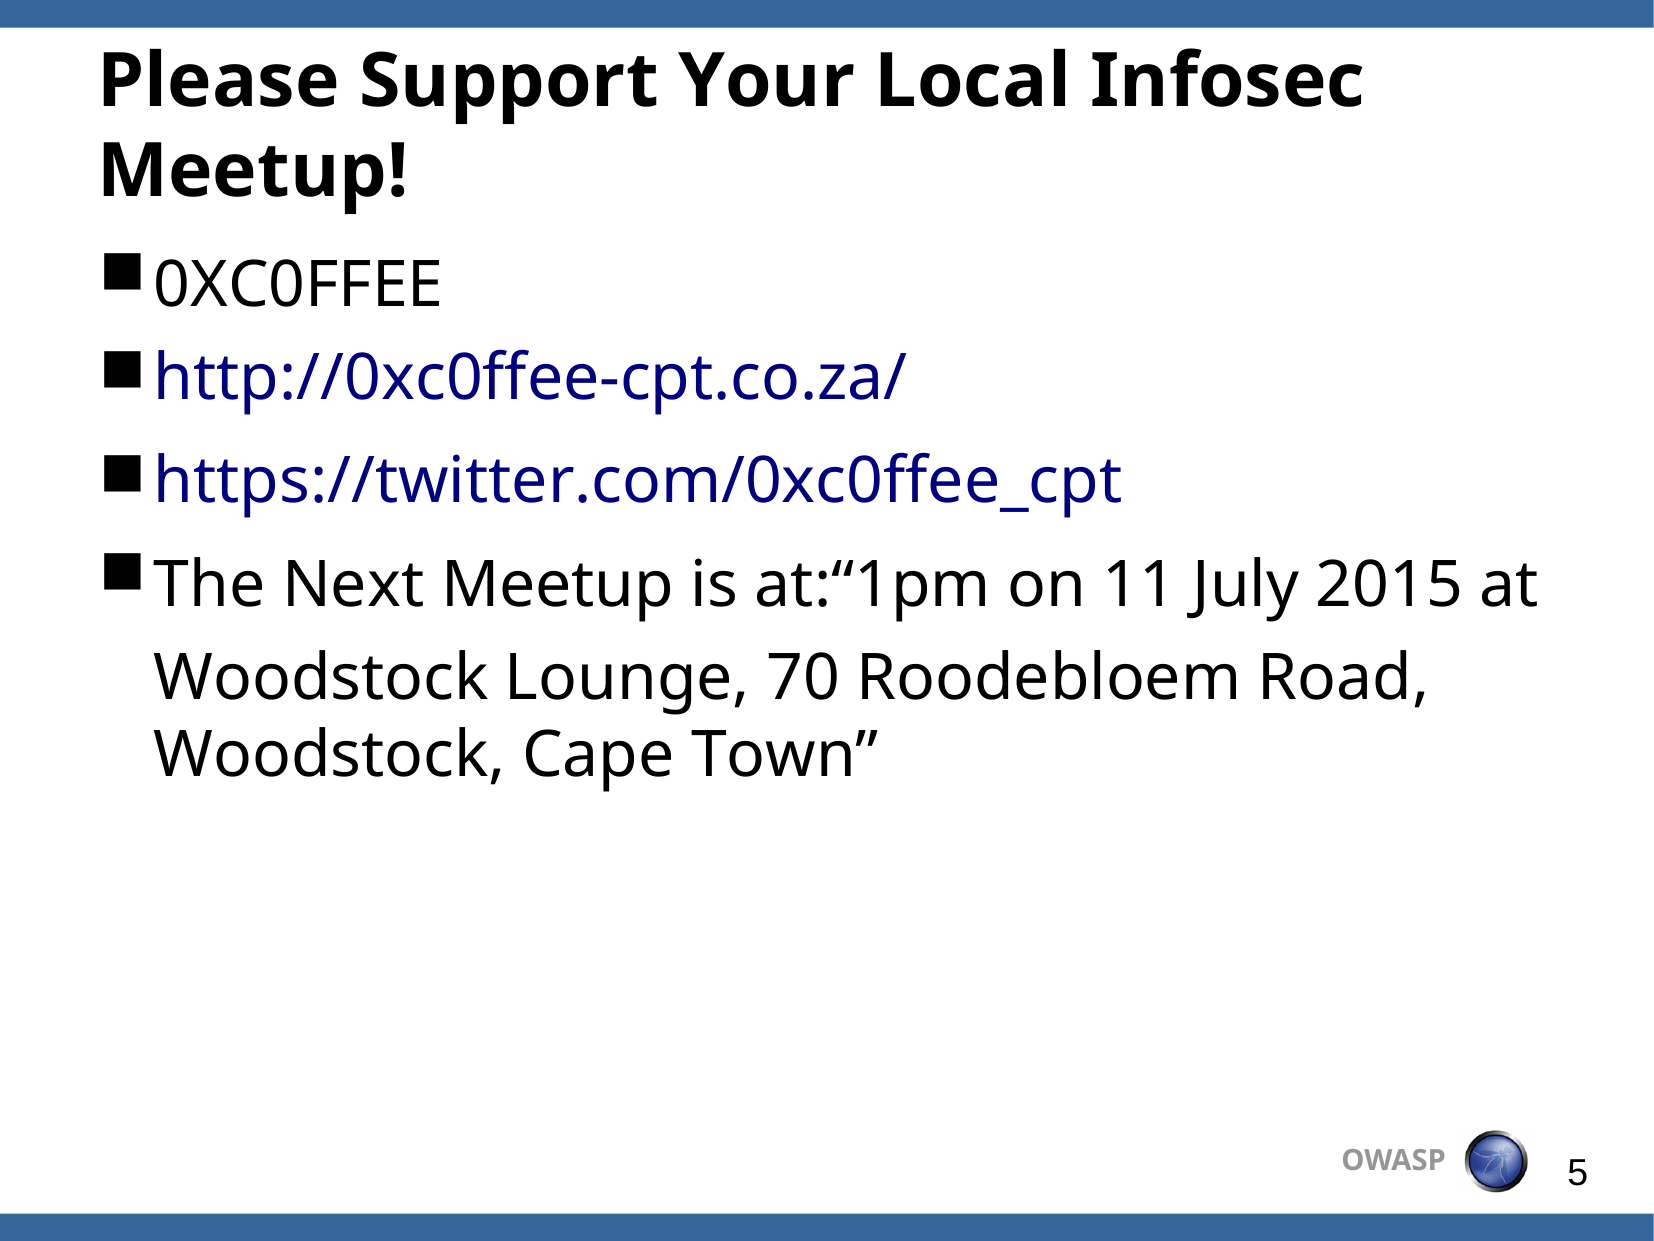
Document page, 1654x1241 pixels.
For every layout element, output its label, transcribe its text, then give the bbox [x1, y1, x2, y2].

list 0XC0FFEE http://0xc0ffee-cpt.co.za/ https://twitter.com/0xc0ffee_cpt The Next Meetup is at:“1pm on 11 July 2015 at Woodstock Lounge, 70 Roodebloem Road, Woodstock, Cape Town” [82, 234, 1571, 1108]
title Please Support Your Local Infosec Meetup! [82, 23, 1571, 220]
picture [1460, 1129, 1530, 1193]
